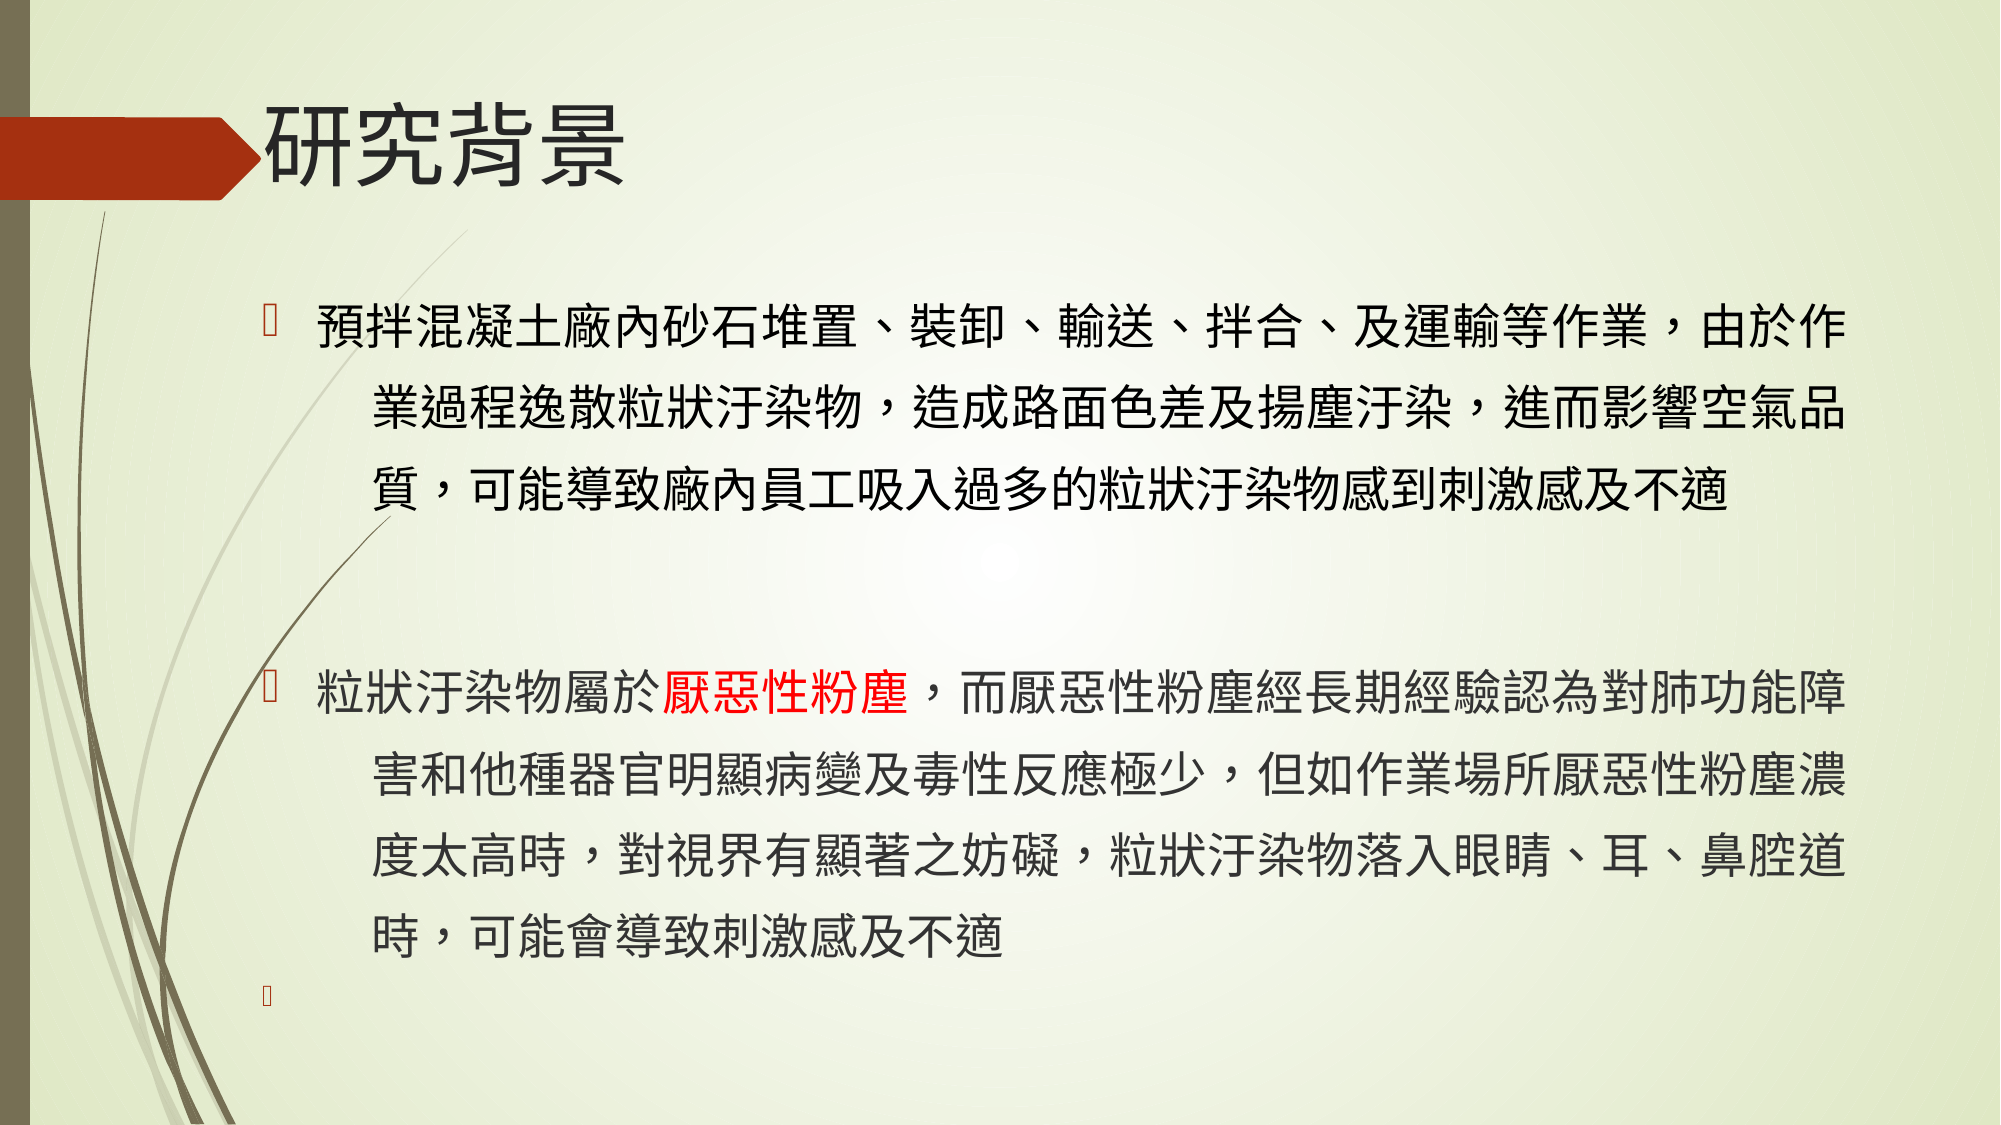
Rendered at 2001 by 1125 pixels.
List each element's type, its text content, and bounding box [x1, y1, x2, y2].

title 研究背景 [247, 80, 1709, 265]
list 預拌混凝土廠內砂石堆置、裝卸、輸送、拌合、及運輸等作業，由於作業過程逸散粒狀汙染物，造成路面色差及揚塵汙染，進而影響空氣品質，可能導致廠內員工吸入過多的粒狀汙染物感到刺激感及不適 粒狀汙染物屬於厭惡性粉塵，而厭惡性粉塵經長期經驗認為對肺功能障害和他種器官明顯病變及毒性反應極少，但如作業場所厭惡性粉塵濃度太高時，對視界有顯著之妨礙，粒狀汙染物落入眼睛、耳、鼻腔道時，可能會導致刺激感及不適 [247, 265, 1864, 1045]
